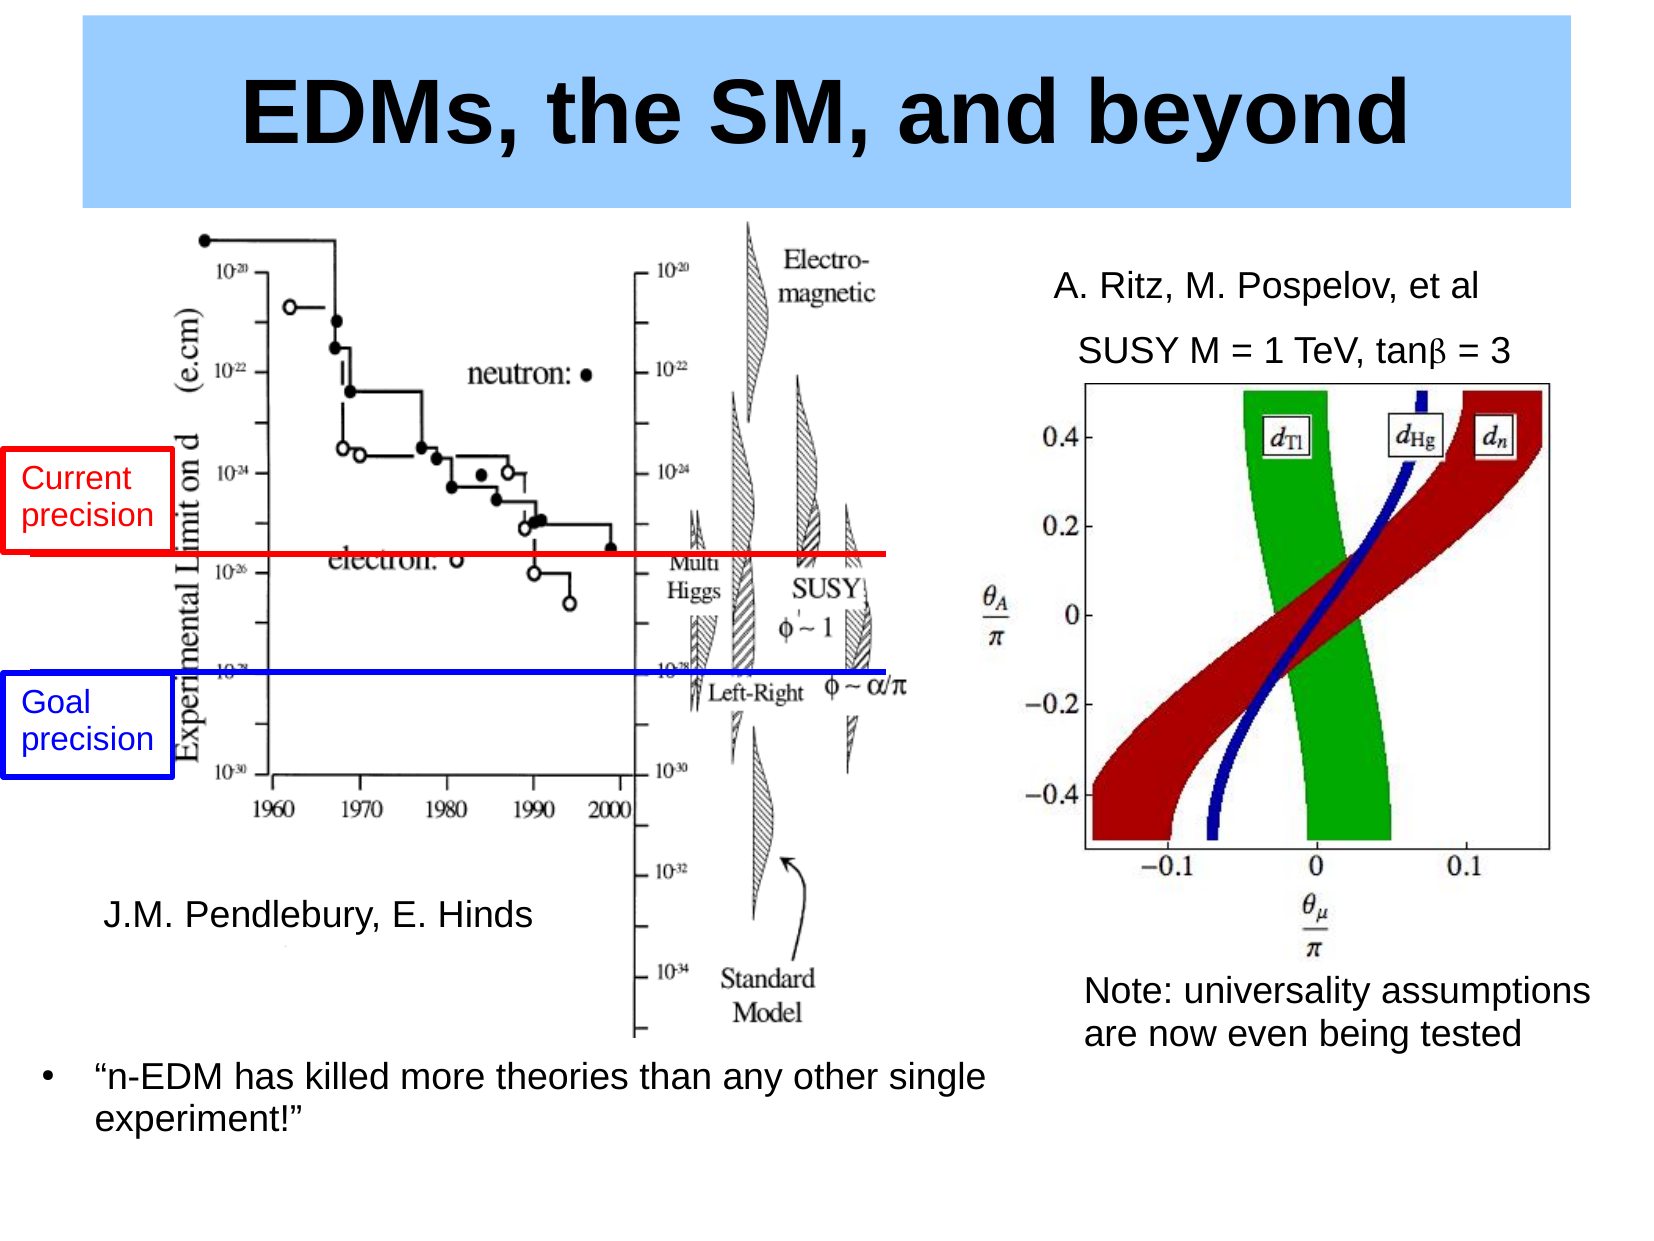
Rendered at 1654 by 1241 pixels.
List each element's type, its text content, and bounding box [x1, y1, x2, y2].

text_box J.M. Pendlebury, E. Hinds [88, 885, 549, 948]
text_box A. Ritz, M. Pospelov, et al [1038, 257, 1495, 319]
text_box Goal precision [3, 673, 173, 777]
text_box SUSY M = 1 TeV, tan = 3 [1062, 322, 1530, 384]
picture [980, 383, 1552, 963]
text_box Note: universality assumptions are now even being tested [1068, 962, 1654, 1071]
title EDMs, the SM, and beyond [82, 15, 1571, 208]
text_box Current precision [3, 448, 173, 553]
picture [163, 208, 916, 1038]
list “n-EDM has killed more theories than any other single experiment!” [23, 1055, 1087, 1205]
